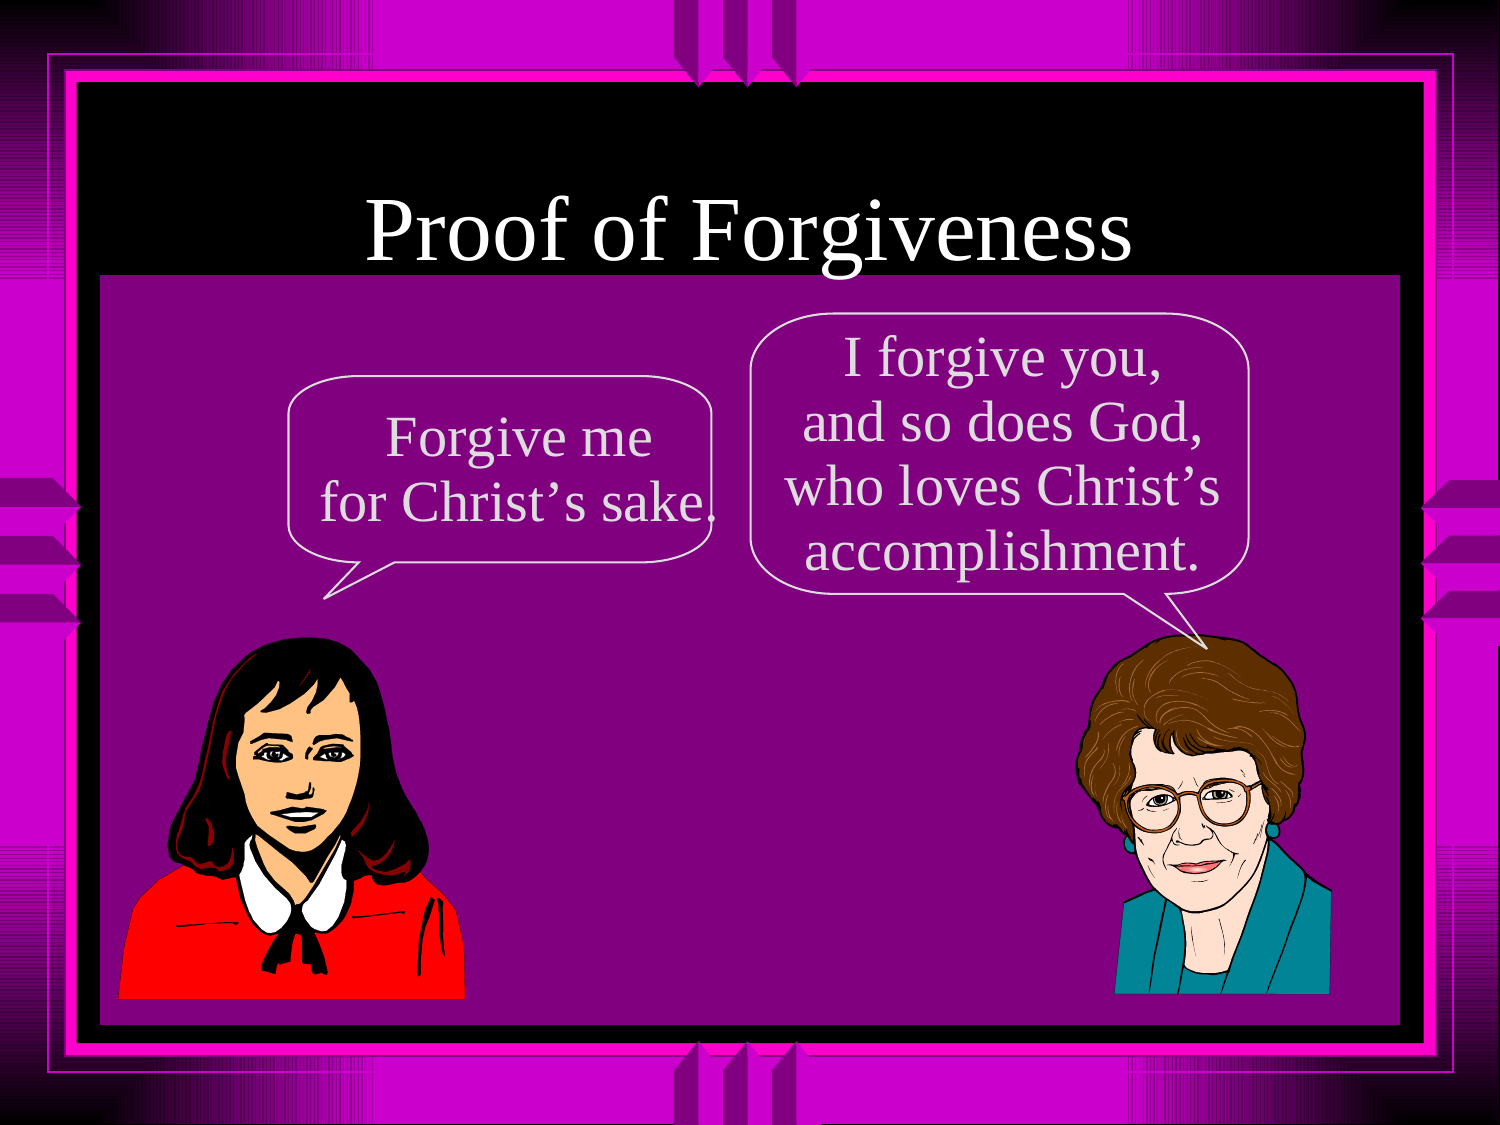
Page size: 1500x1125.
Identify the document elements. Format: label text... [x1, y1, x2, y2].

picture [1074, 633, 1332, 995]
title Proof of Forgiveness [112, 99, 1388, 288]
text_box [99, 275, 1401, 1026]
text_box I forgive you, and so does God, who loves Christ’s accomplishment. [750, 313, 1249, 650]
picture [117, 637, 466, 1000]
text_box Forgive me for Christ’s sake. [288, 376, 712, 599]
